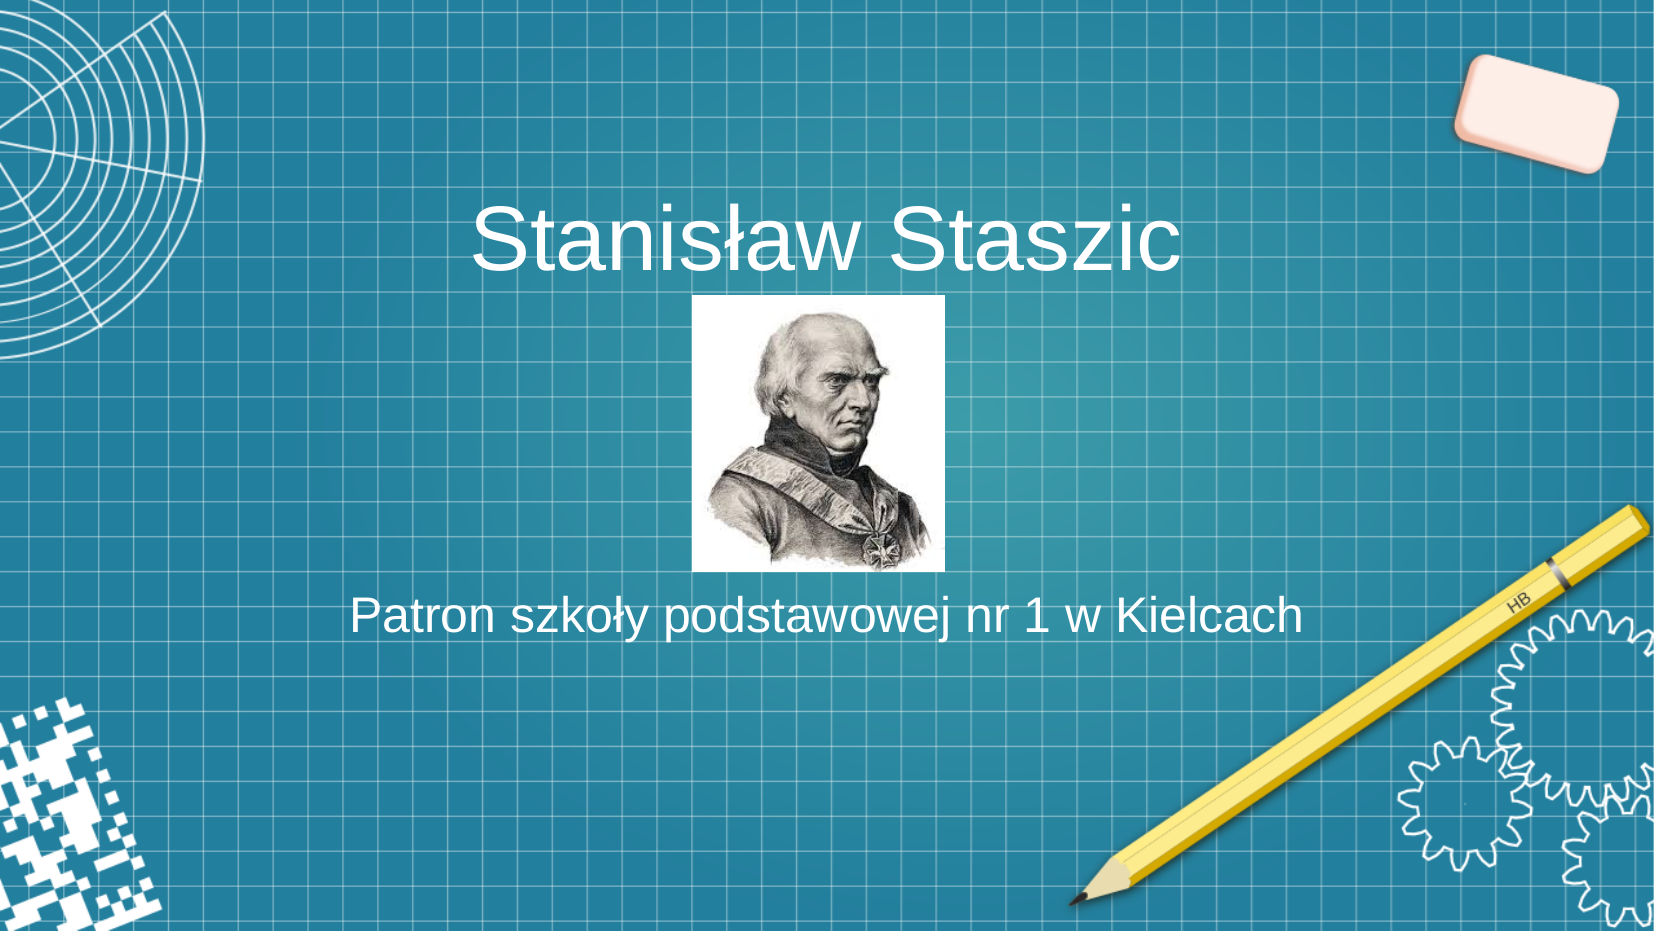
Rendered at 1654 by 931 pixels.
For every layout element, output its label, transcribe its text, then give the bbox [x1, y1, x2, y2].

picture [0, 0, 1654, 931]
subtitle Patron szkoły podstawowej nr 1 w Kielcach [82, 389, 1571, 842]
title Stanisław Staszic [82, 132, 1571, 346]
